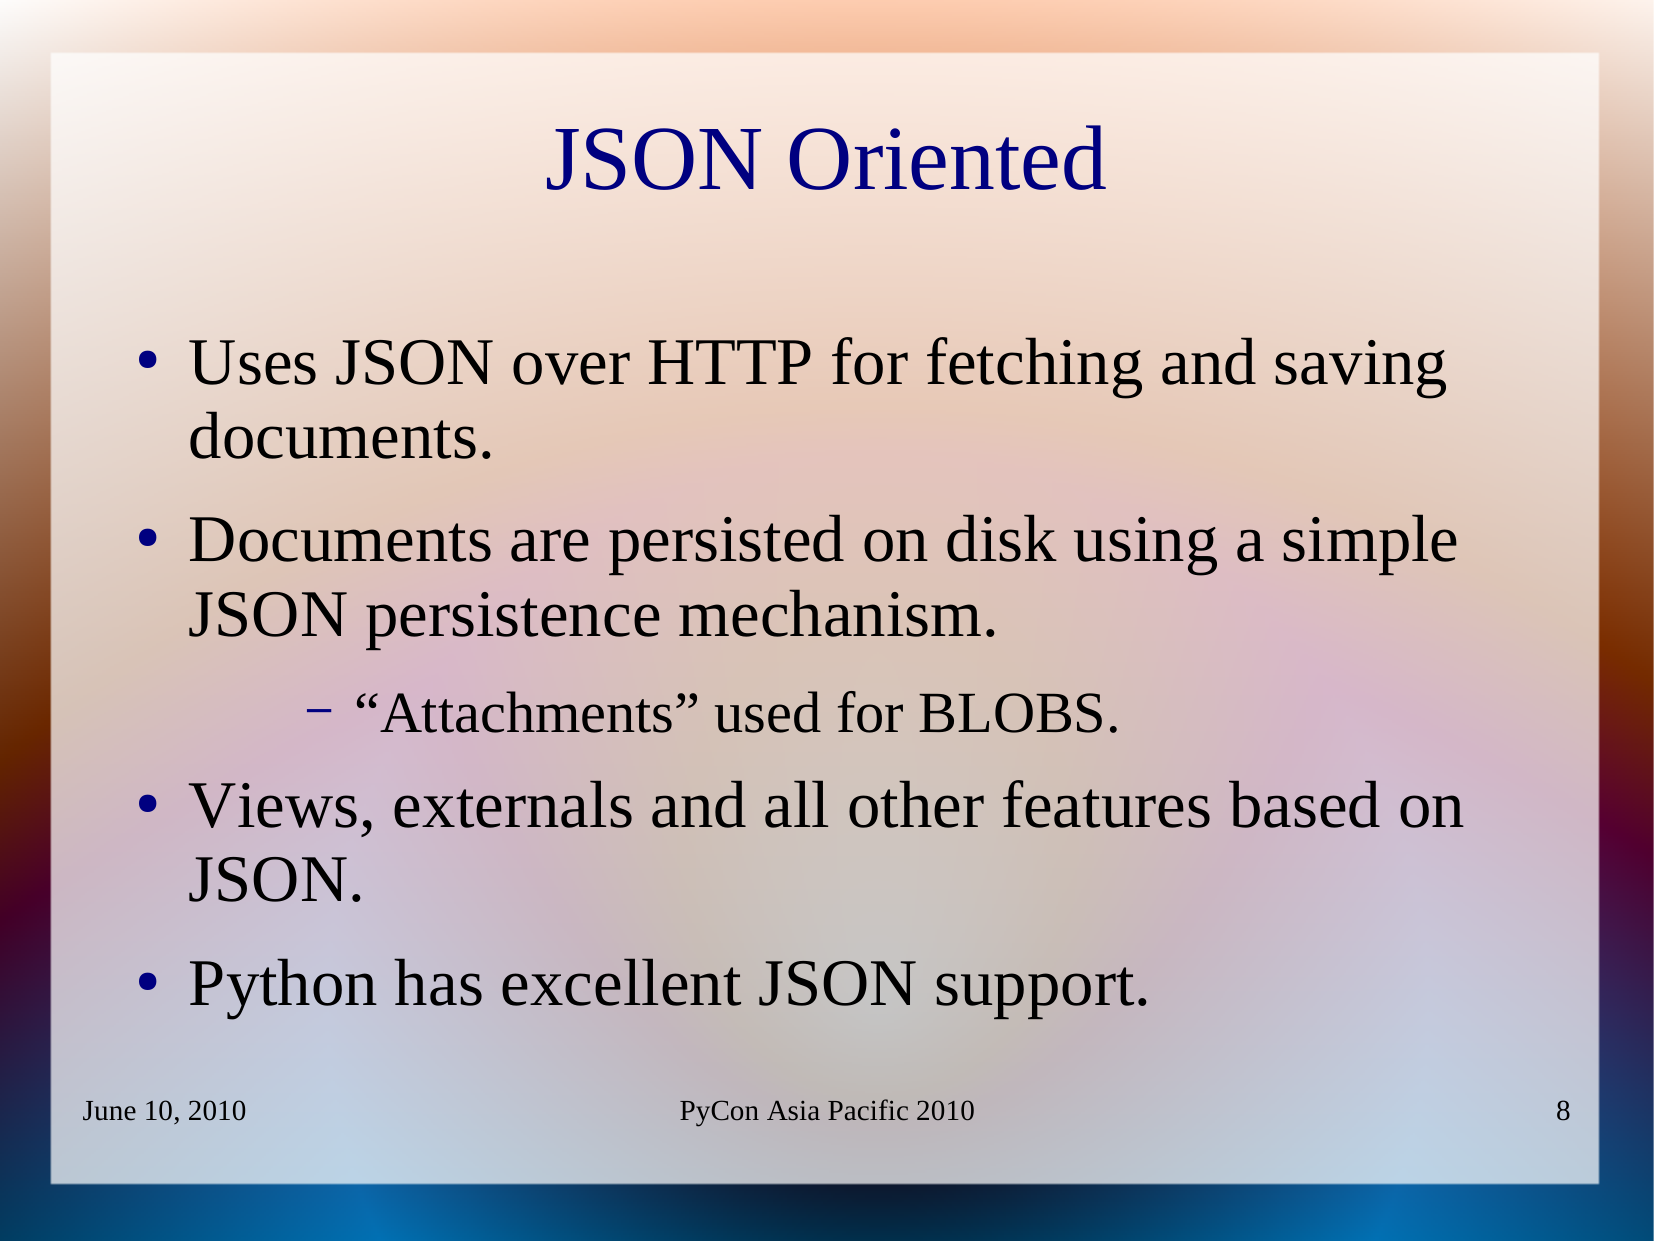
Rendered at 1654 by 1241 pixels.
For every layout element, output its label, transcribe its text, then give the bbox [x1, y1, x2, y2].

picture [0, 0, 1654, 1241]
list Uses JSON over HTTP for fetching and saving documents. Documents are persisted on disk using a simple JSON persistence mechanism. “Attachments” used for BLOBS. Views, externals and all other features based on JSON. Python has excellent JSON support. [118, 324, 1571, 1021]
title JSON Oriented [82, 55, 1571, 263]
